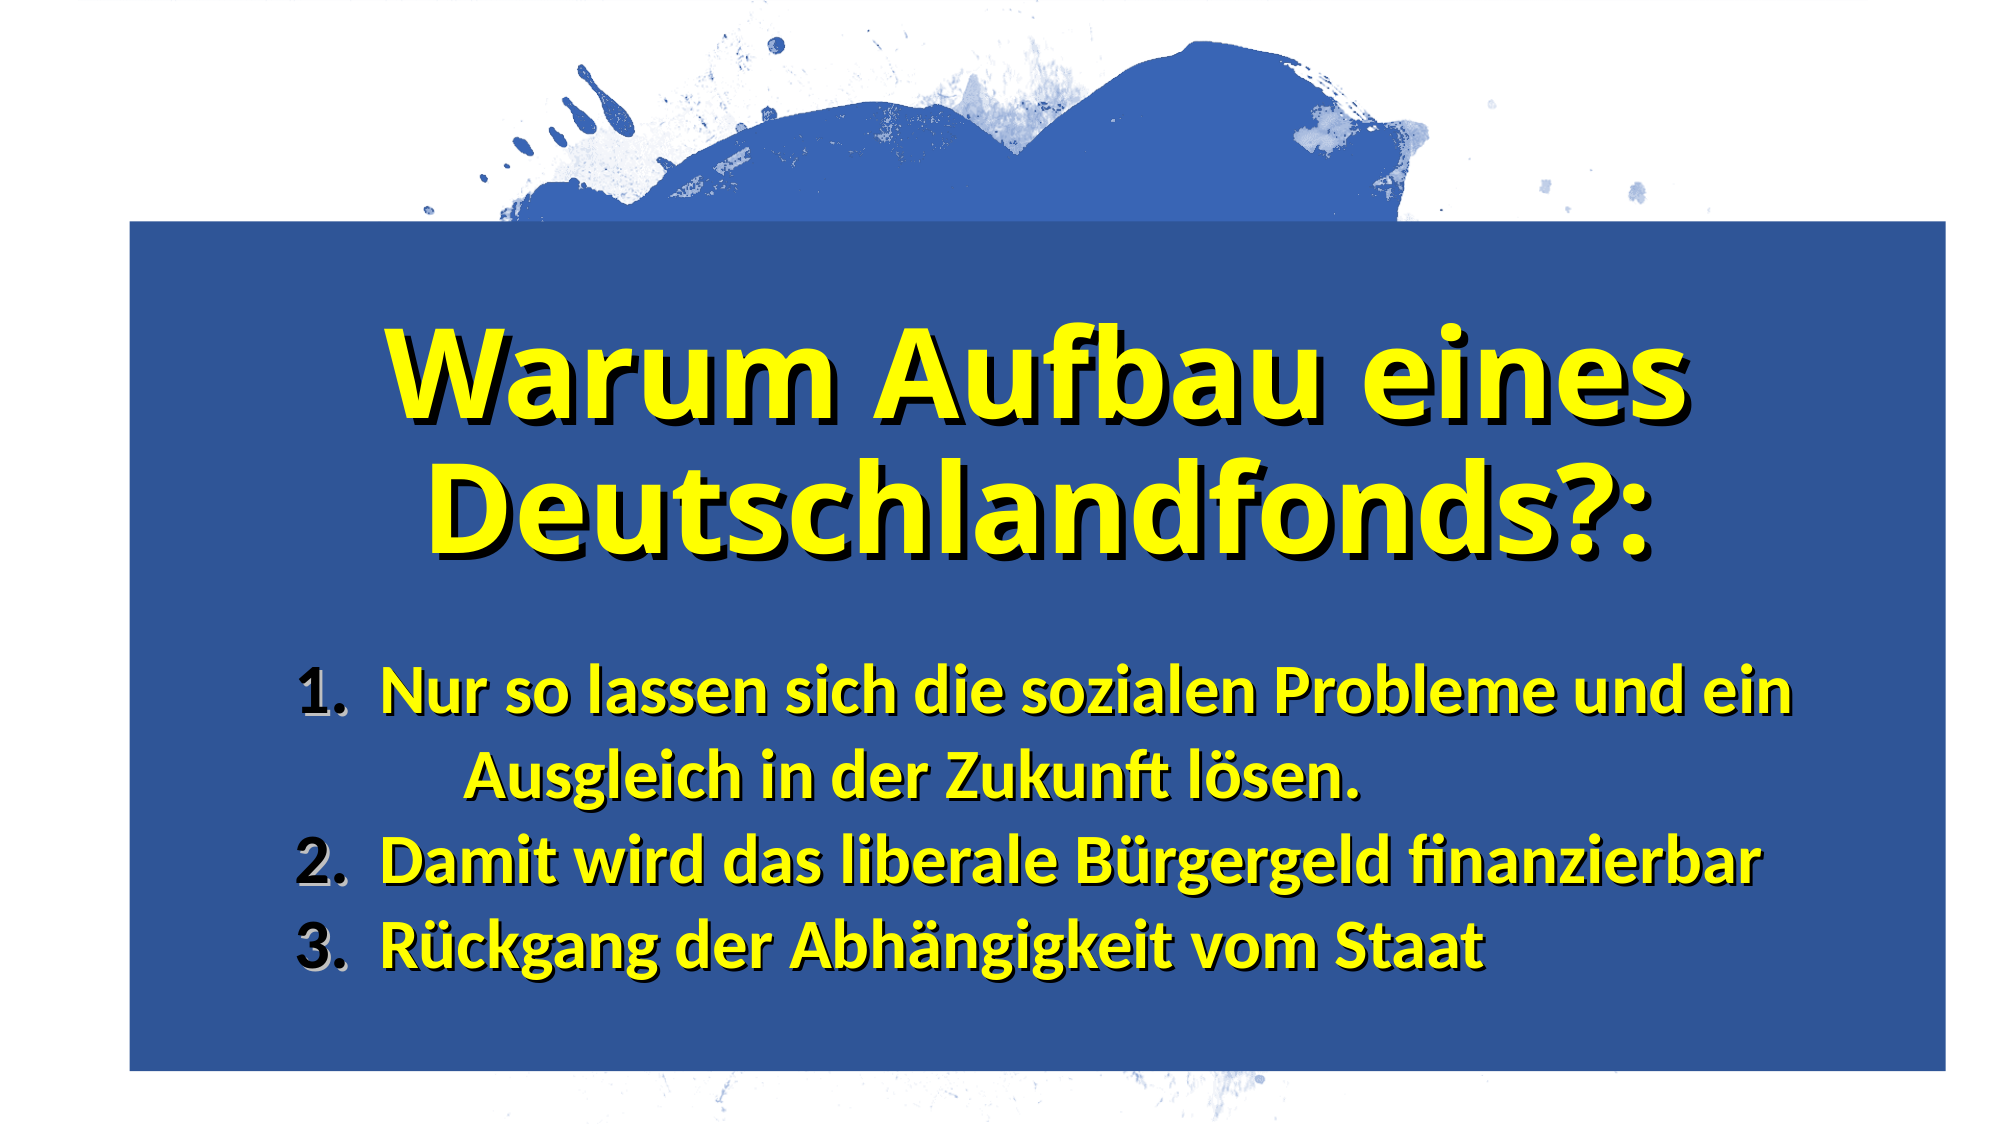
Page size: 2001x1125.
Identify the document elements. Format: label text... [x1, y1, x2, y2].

picture [0, 0, 2000, 1125]
text_box Warum Aufbau eines Deutschlandfonds?: Nur so lassen sich die sozialen Probleme und ein Ausgleich in der Zukunft lösen. Damit wird das liberale Bürgergeld finanzierbar Rückgang der Abhängigkeit vom Staat [129, 221, 1946, 1072]
